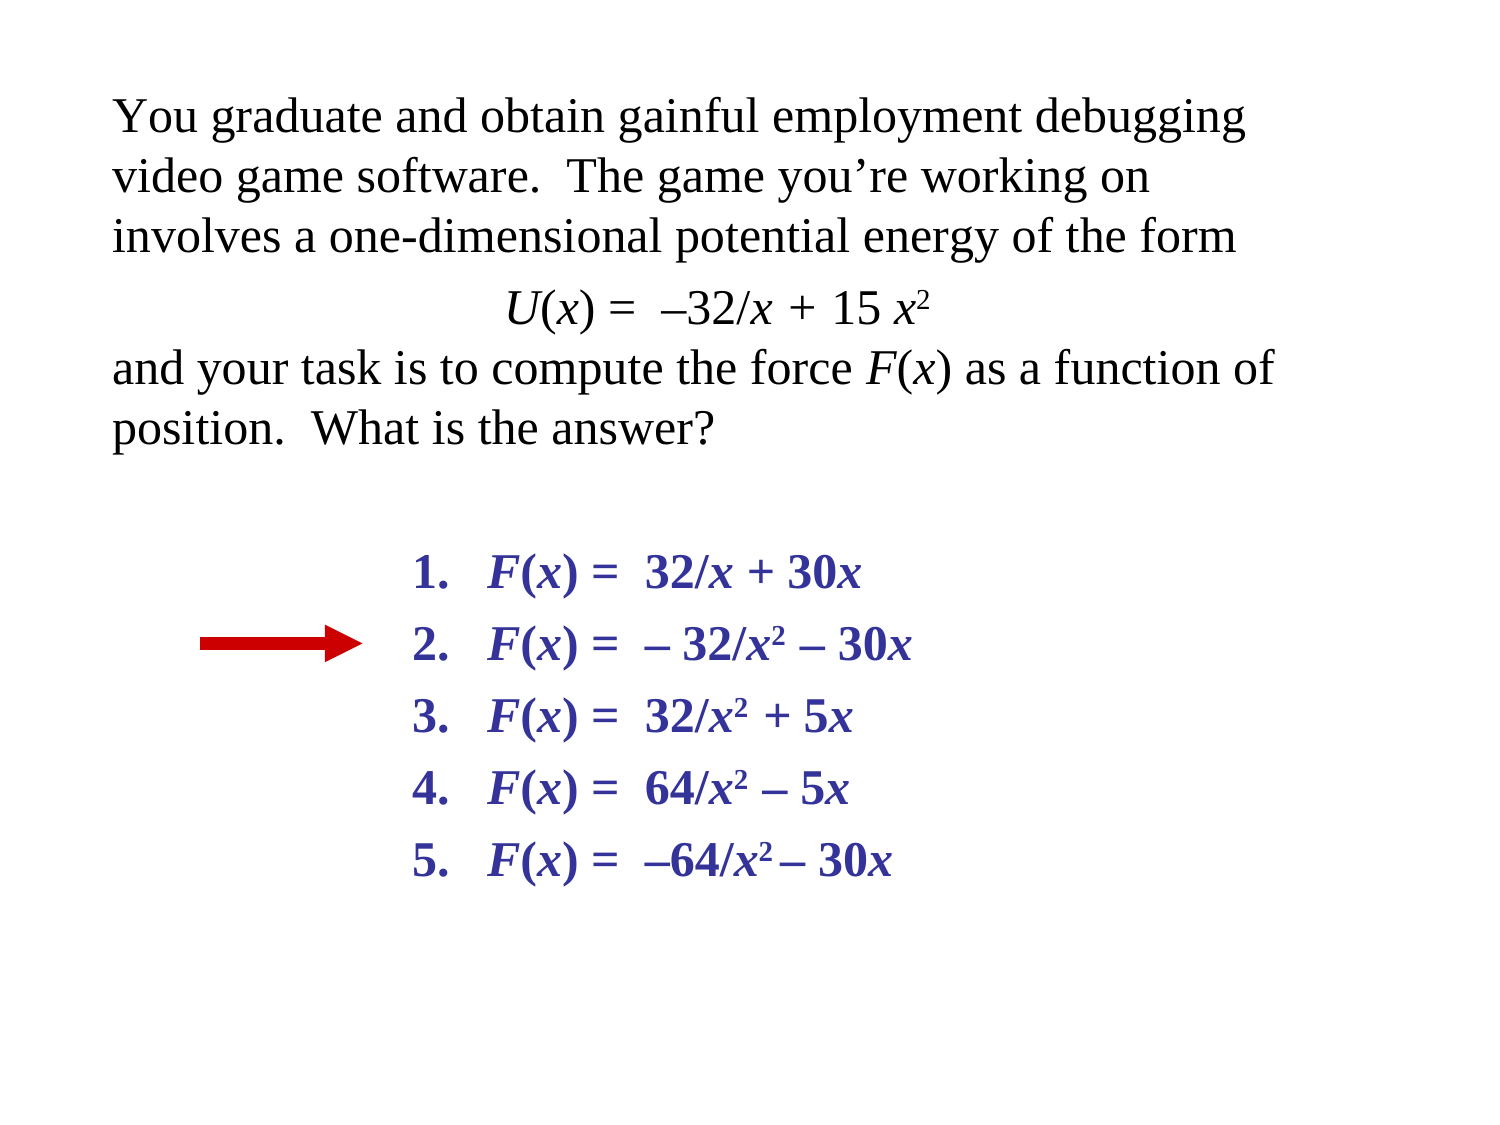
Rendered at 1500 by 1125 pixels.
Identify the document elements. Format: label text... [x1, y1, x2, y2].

text_box You graduate and obtain gainful employment debugging video game software. The game you’re working on involves a one-dimensional potential energy of the form U(x) = –32/x + 15 x2 and your task is to compute the force F(x) as a function of position. What is the answer? 1. F(x) = 32/x + 30x 2. F(x) = – 32/x2 – 30x 3. F(x) = 32/x2 + 5x 4. F(x) = 64/x2 – 5x 5. F(x) = –64/x2 – 30x [97, 75, 1338, 895]
